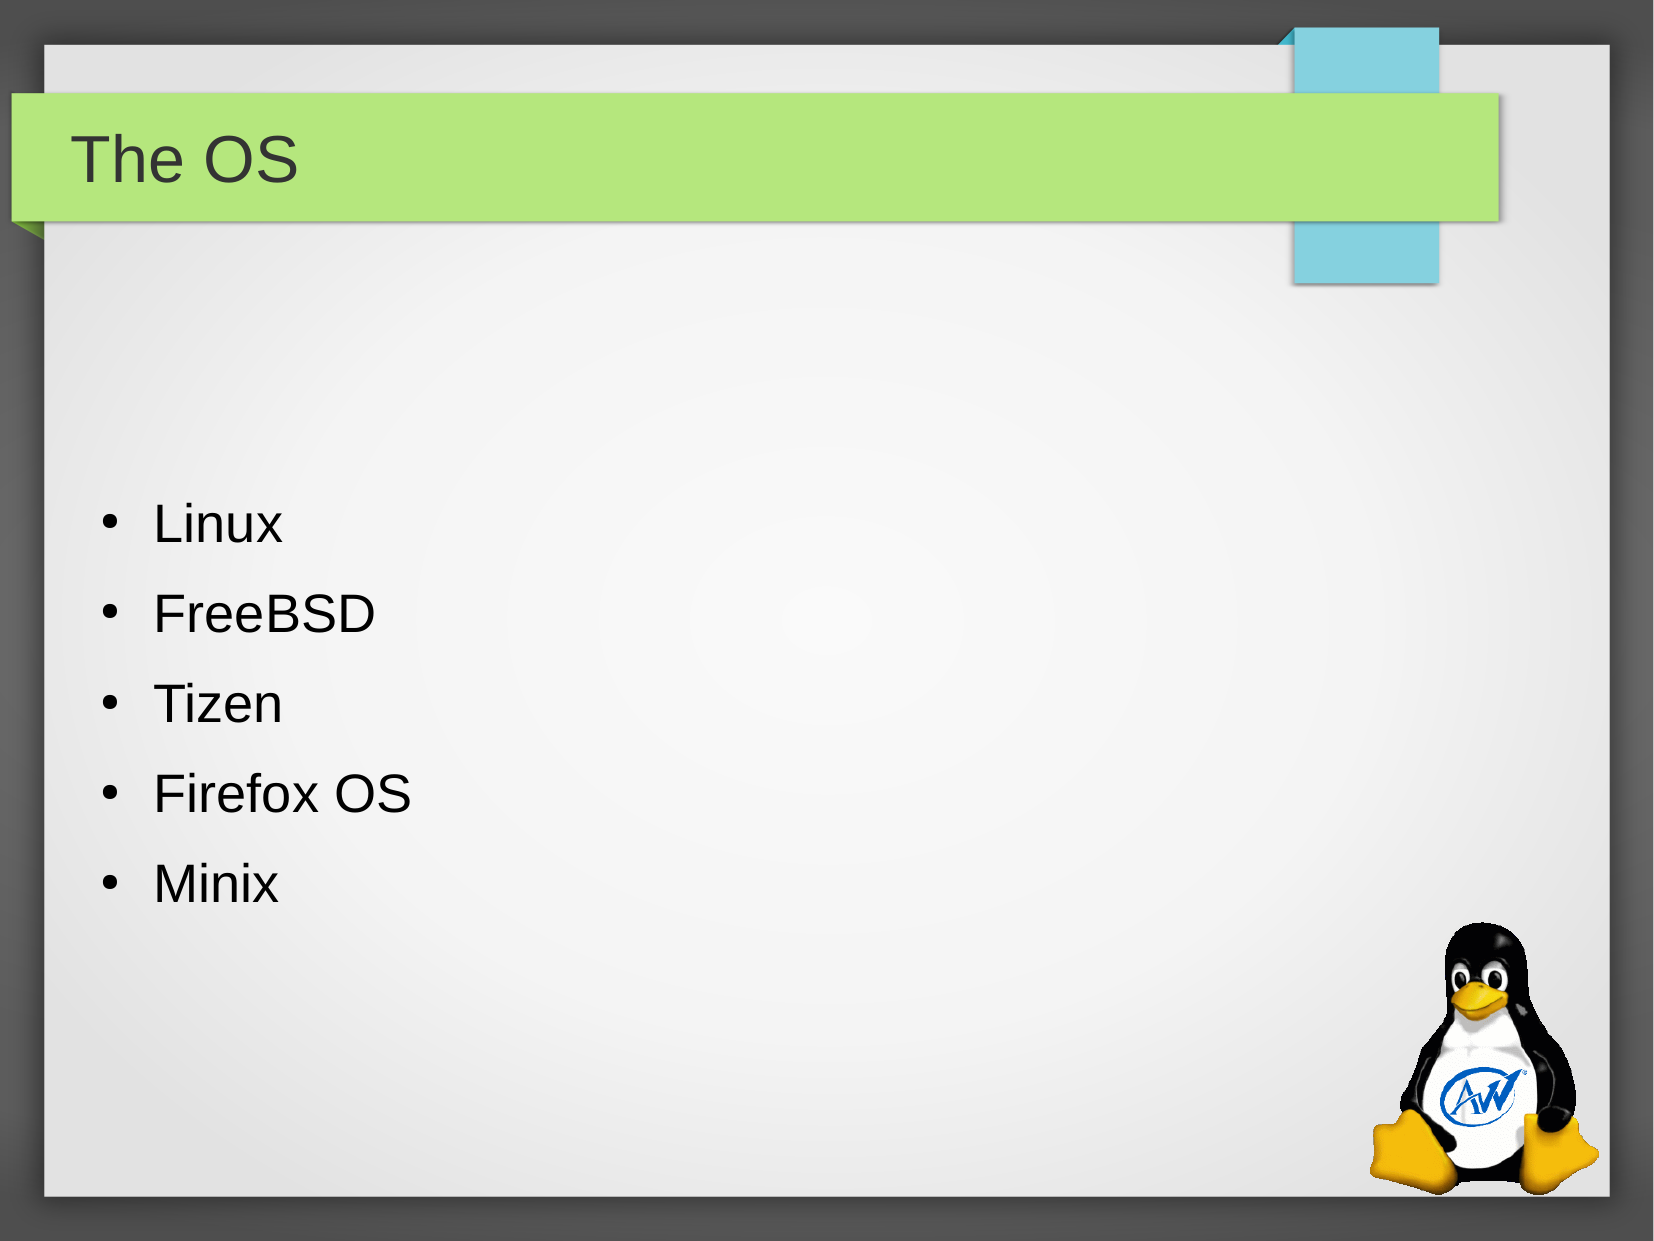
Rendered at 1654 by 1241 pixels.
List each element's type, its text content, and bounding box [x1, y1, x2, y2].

title The OS [70, 106, 1229, 213]
list Linux FreeBSD Tizen Firefox OS Minix [82, 343, 1538, 1063]
picture [0, 0, 1654, 1241]
